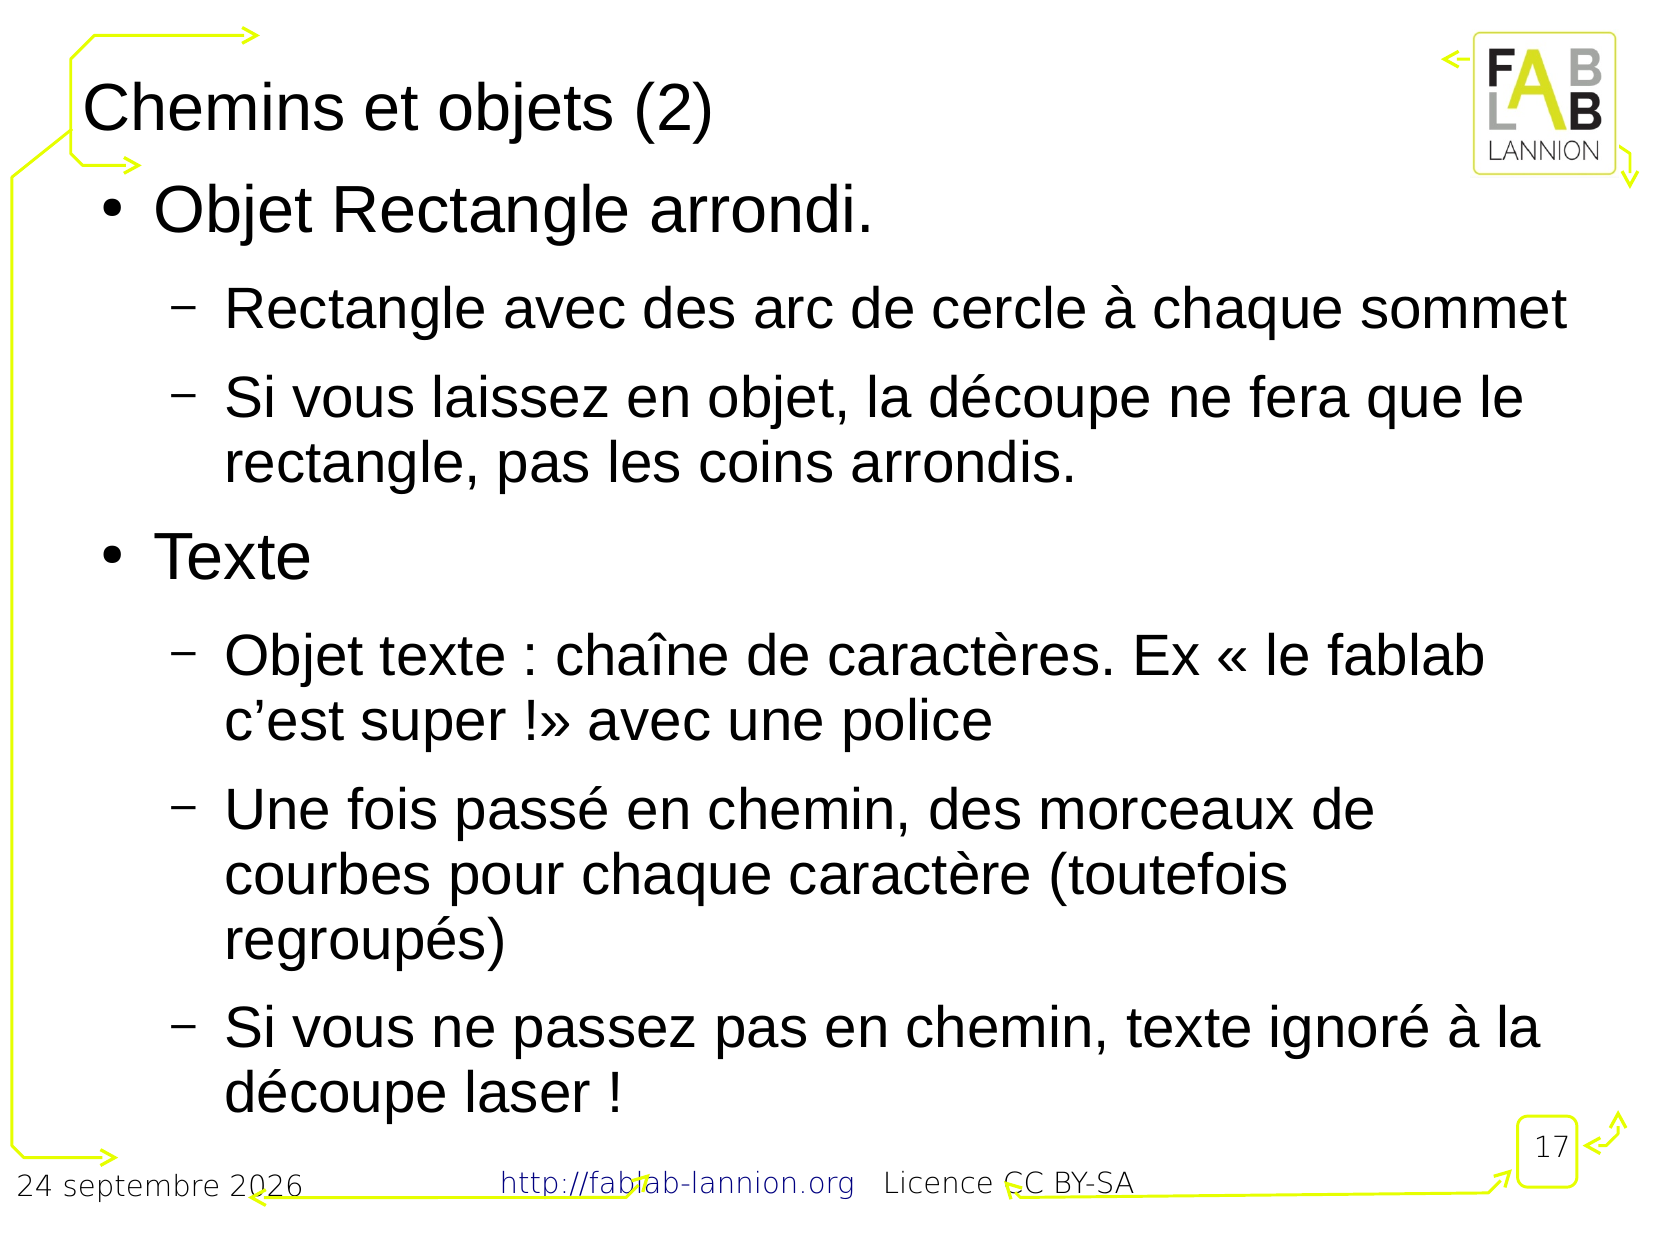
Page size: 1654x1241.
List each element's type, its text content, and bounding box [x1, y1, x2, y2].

title Chemins et objets (2) [82, 49, 1441, 166]
picture [1470, 29, 1619, 178]
list Objet Rectangle arrondi. Rectangle avec des arc de cercle à chaque sommet Si vous laissez en objet, la découpe ne fera que le rectangle, pas les coins arrondis. Texte Objet texte : chaîne de caractères. Ex « le fablab c’est super !» avec une police Une fois passé en chemin, des morceaux de courbes pour chaque caractère (toutefois regroupés) Si vous ne passez pas en chemin, texte ignoré à la découpe laser ! [82, 172, 1571, 981]
